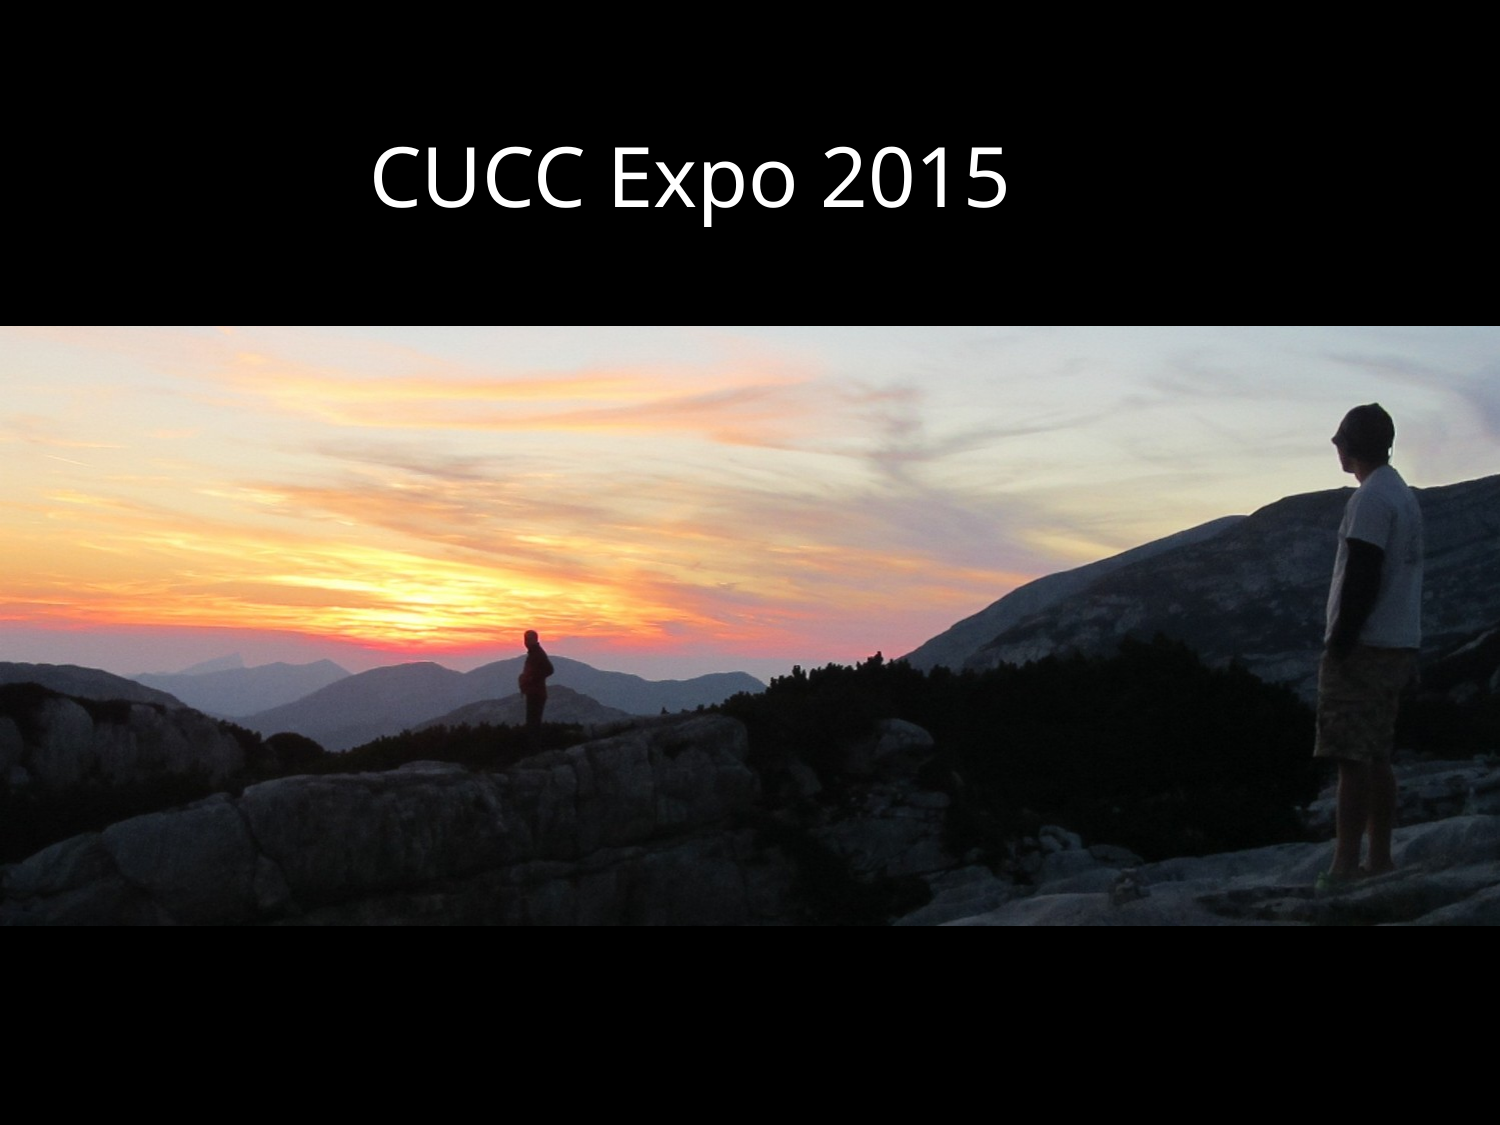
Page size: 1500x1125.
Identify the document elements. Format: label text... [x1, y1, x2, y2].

picture [0, 326, 1500, 927]
title CUCC Expo 2015 [354, 54, 1176, 295]
